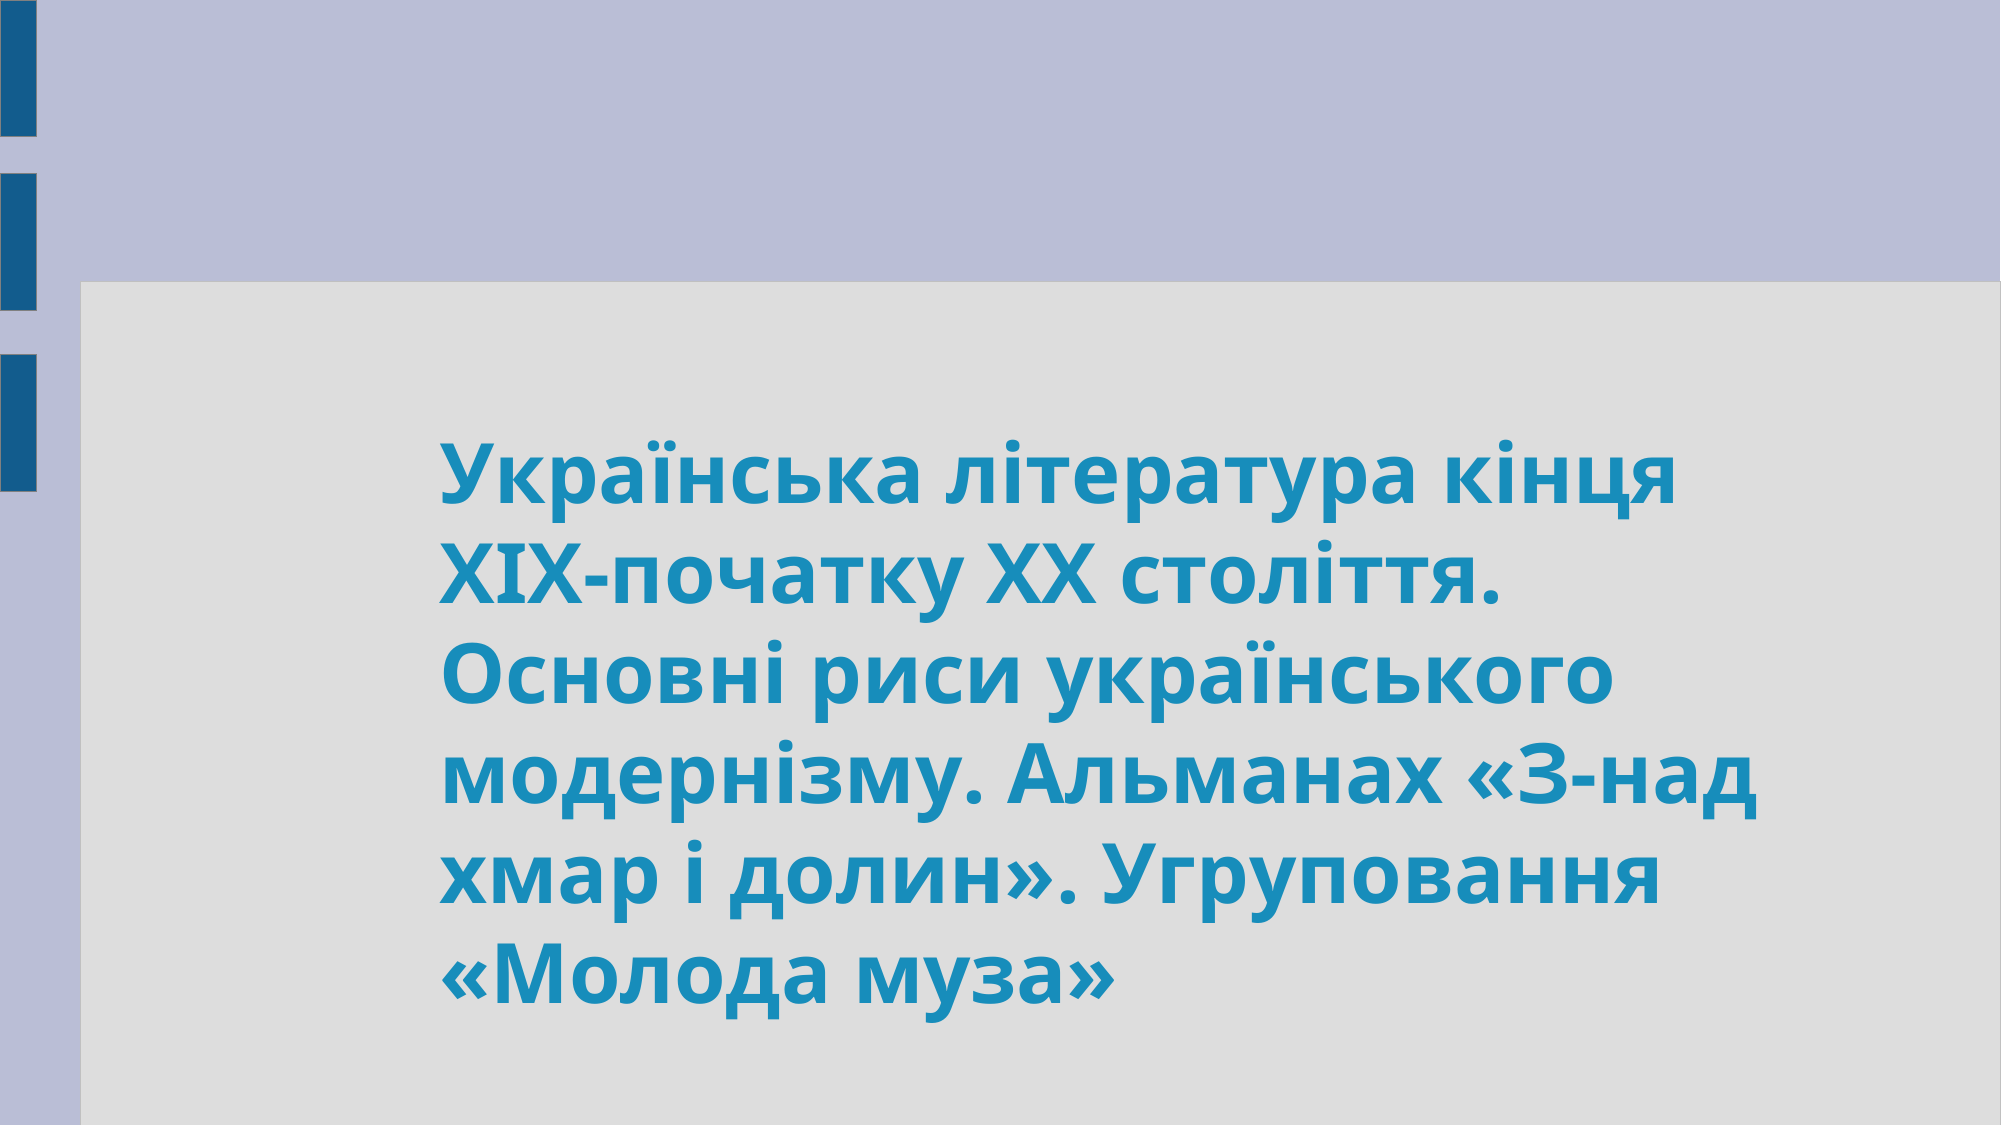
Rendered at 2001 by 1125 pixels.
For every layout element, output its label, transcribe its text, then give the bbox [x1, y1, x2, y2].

subtitle [424, 783, 1888, 969]
title Українська література кінця ХІХ-початку ХХ століття. Основні риси українського модернізму. Альманах «З-над хмар і долин». Угруповання «Молода муза» [424, 412, 1888, 783]
